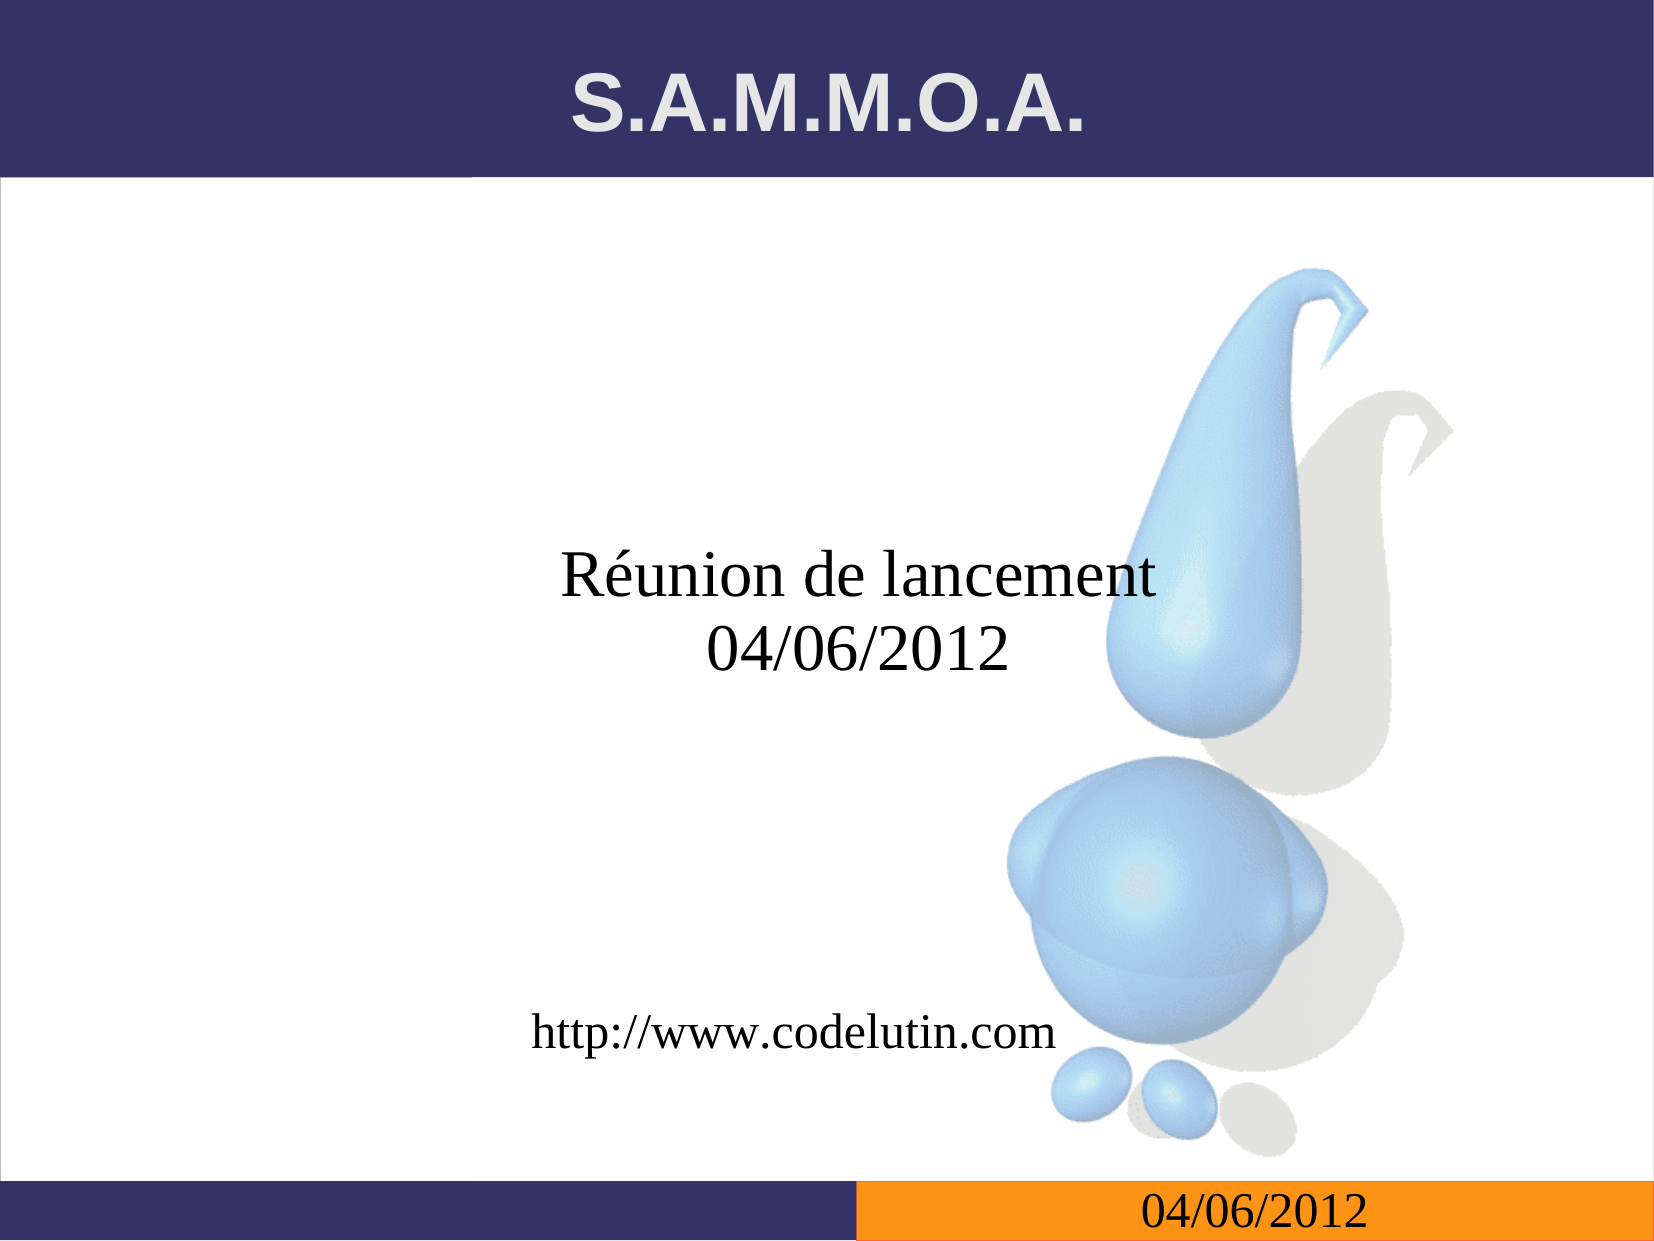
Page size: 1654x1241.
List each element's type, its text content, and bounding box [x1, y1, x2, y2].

text_box http://www.codelutin.com [531, 1003, 1058, 1060]
picture [472, 178, 1654, 1181]
title S.A.M.M.O.A. [123, 0, 1536, 207]
subtitle Réunion de lancement 04/06/2012 [88, 537, 1595, 760]
